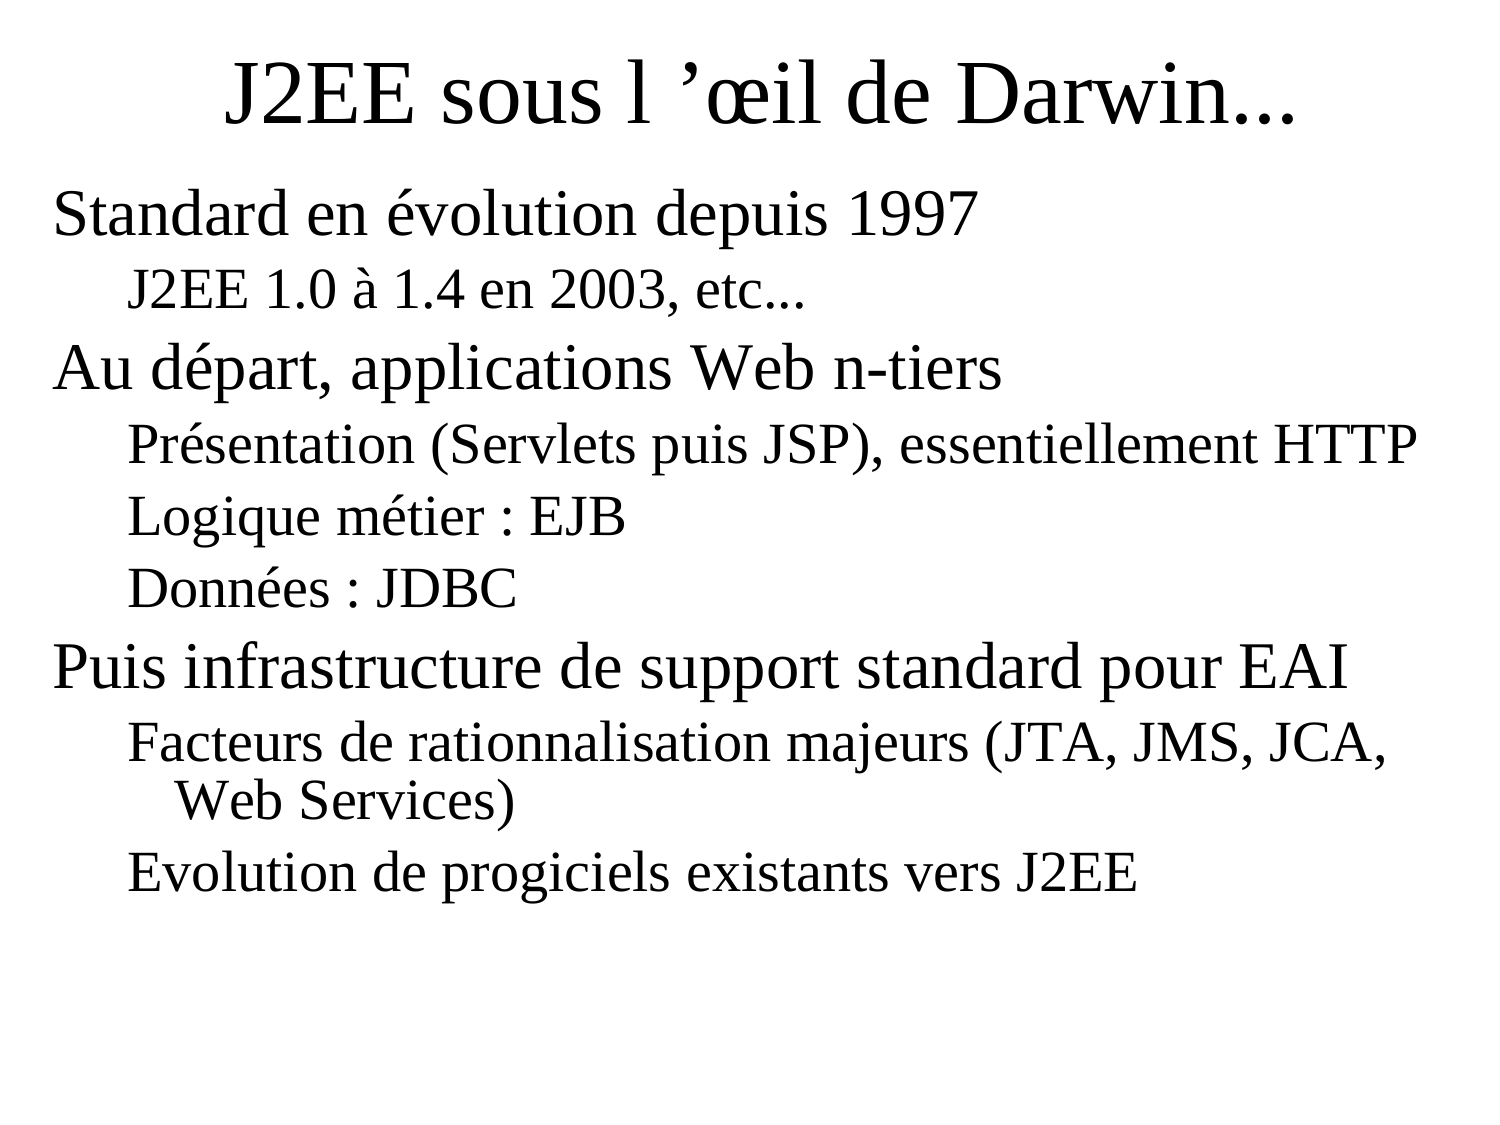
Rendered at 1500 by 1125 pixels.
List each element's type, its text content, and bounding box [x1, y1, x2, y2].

title J2EE sous l ’œil de Darwin... [125, 0, 1401, 174]
list Standard en évolution depuis 1997 J2EE 1.0 à 1.4 en 2003, etc... Au départ, applications Web n-tiers Présentation (Servlets puis JSP), essentiellement HTTP Logique métier : EJB Données : JDBC Puis infrastructure de support standard pour EAI Facteurs de rationnalisation majeurs (JTA, JMS, JCA, Web Services) Evolution de progiciels existants vers J2EE [37, 174, 1450, 1053]
